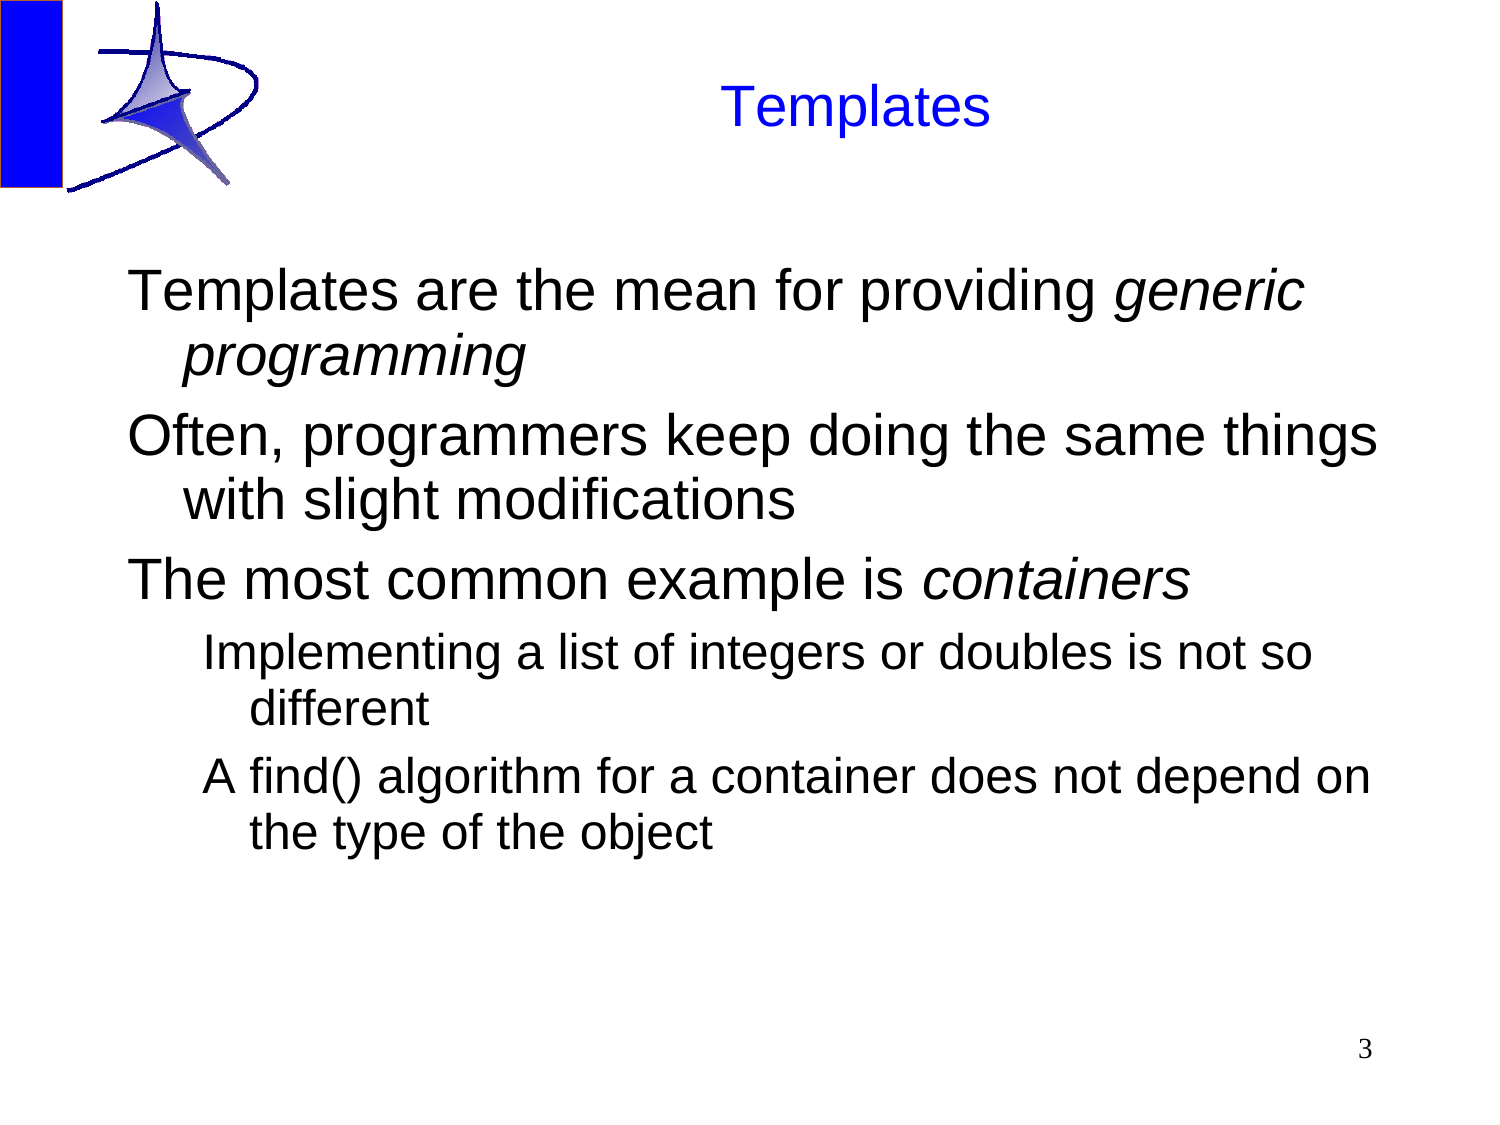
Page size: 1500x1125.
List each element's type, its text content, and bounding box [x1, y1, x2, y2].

list Templates are the mean for providing generic programming Often, programmers keep doing the same things with slight modifications The most common example is containers Implementing a list of integers or doubles is not so different A find() algorithm for a container does not depend on the type of the object [112, 249, 1450, 1029]
picture [62, 0, 263, 197]
title Templates [262, 24, 1450, 188]
